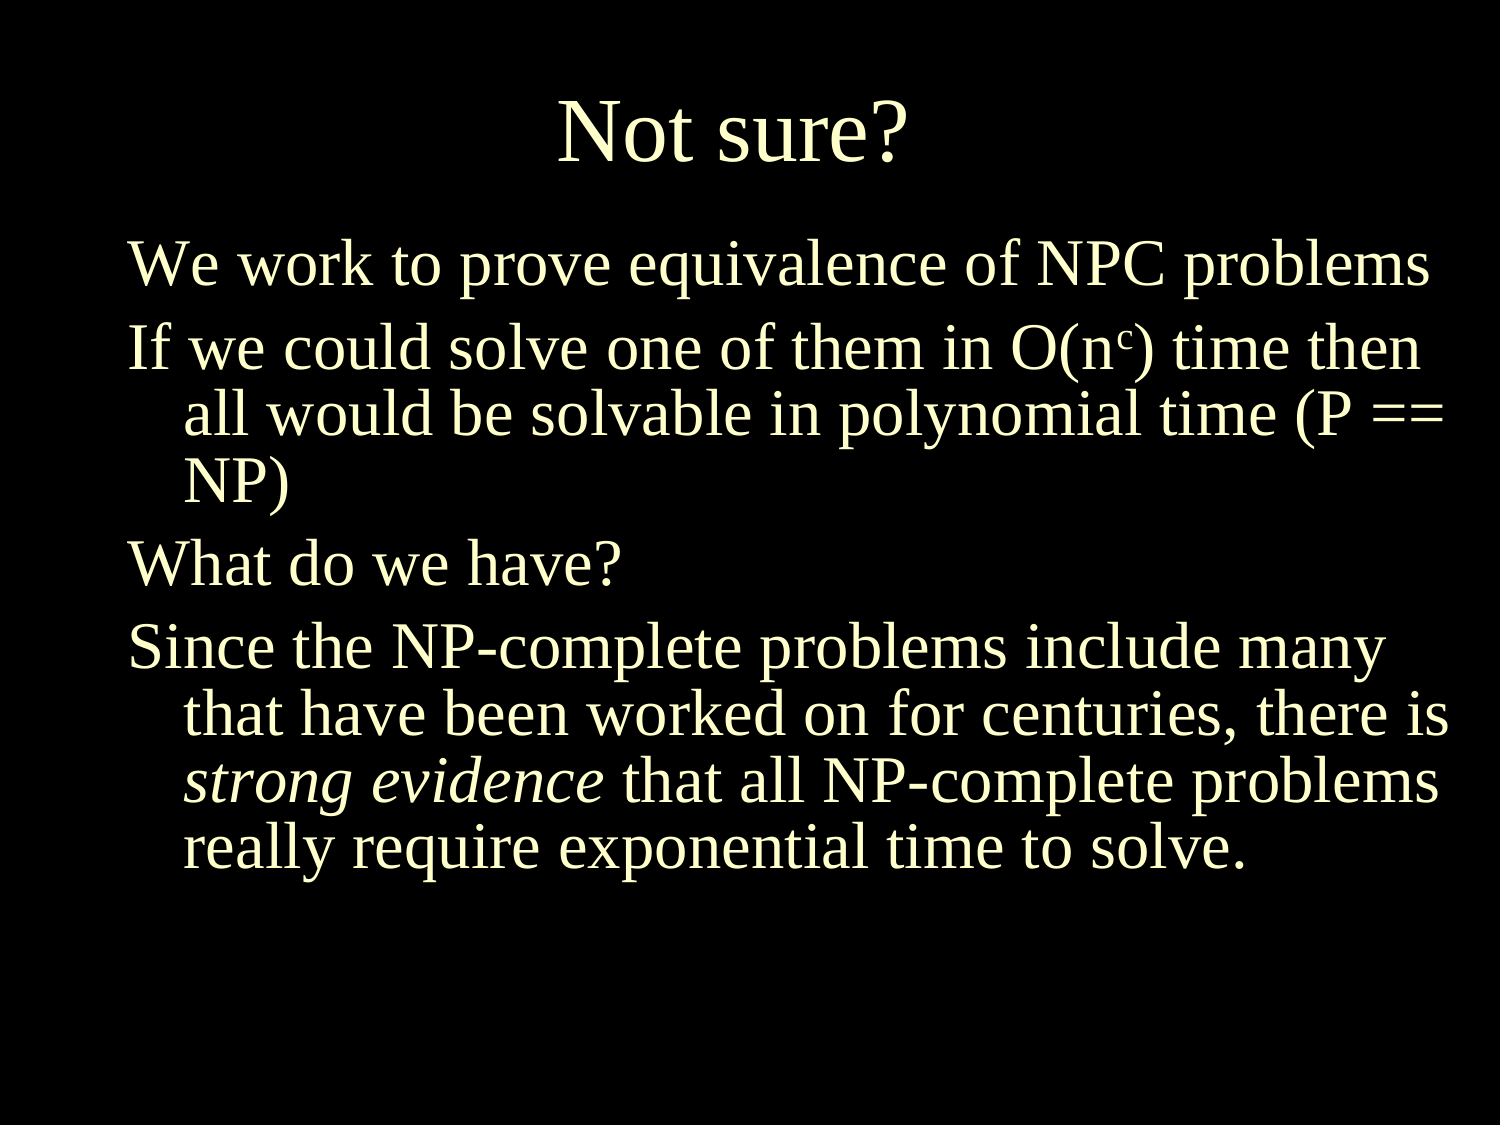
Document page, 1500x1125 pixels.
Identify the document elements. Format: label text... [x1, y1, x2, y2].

list We work to prove equivalence of NPC problems If we could solve one of them in O(nc) time then all would be solvable in polynomial time (P == NP) What do we have? Since the NP-complete problems include many that have been worked on for centuries, there is strong evidence that all NP-complete problems really require exponential time to solve. [112, 224, 1482, 1026]
title Not sure? [4, 35, 1463, 225]
